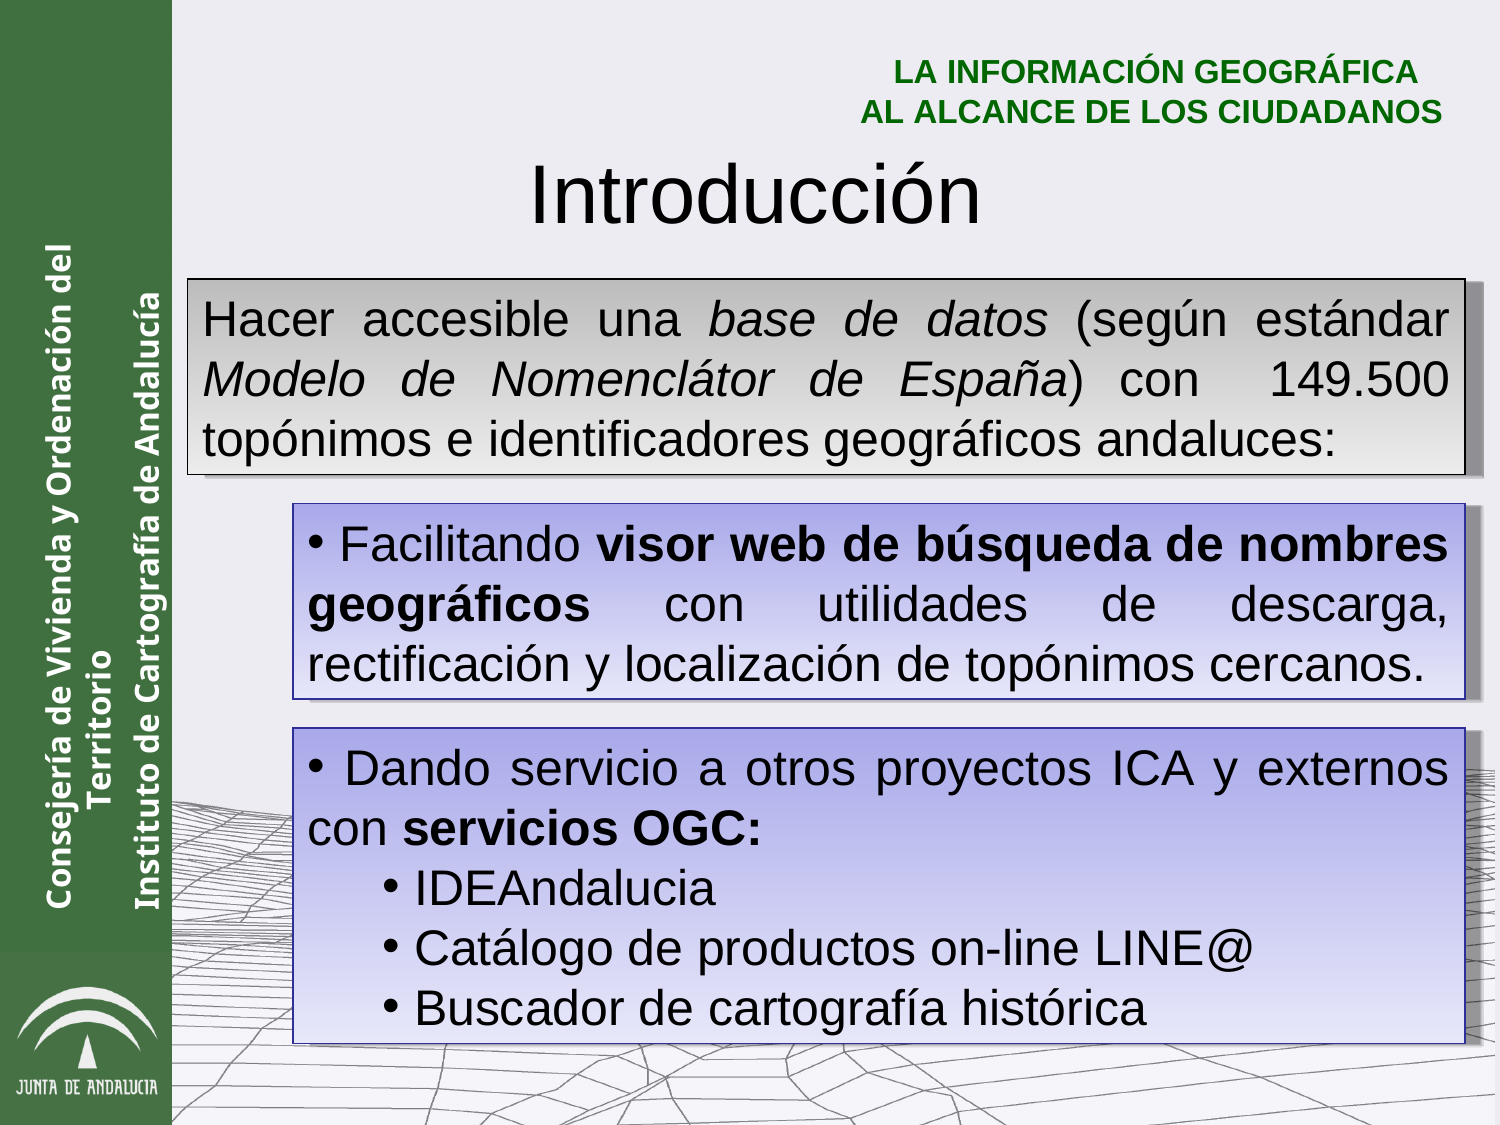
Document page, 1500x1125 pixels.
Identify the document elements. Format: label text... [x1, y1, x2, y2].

title Introducción [503, 140, 1008, 278]
text_box Dando servicio a otros proyectos ICA y externos con servicios OGC: IDEAndalucia Catálogo de productos on-line LINE@ Buscador de cartografía histórica [292, 727, 1465, 1044]
text_box Facilitando visor web de búsqueda de nombres geográficos con utilidades de descarga, rectificación y localización de topónimos cercanos. [292, 503, 1465, 699]
picture [172, 0, 1500, 1125]
text_box Hacer accesible una base de datos (según estándar Modelo de Nomenclátor de España) con 149.500 topónimos e identificadores geográficos andaluces: [187, 278, 1465, 475]
